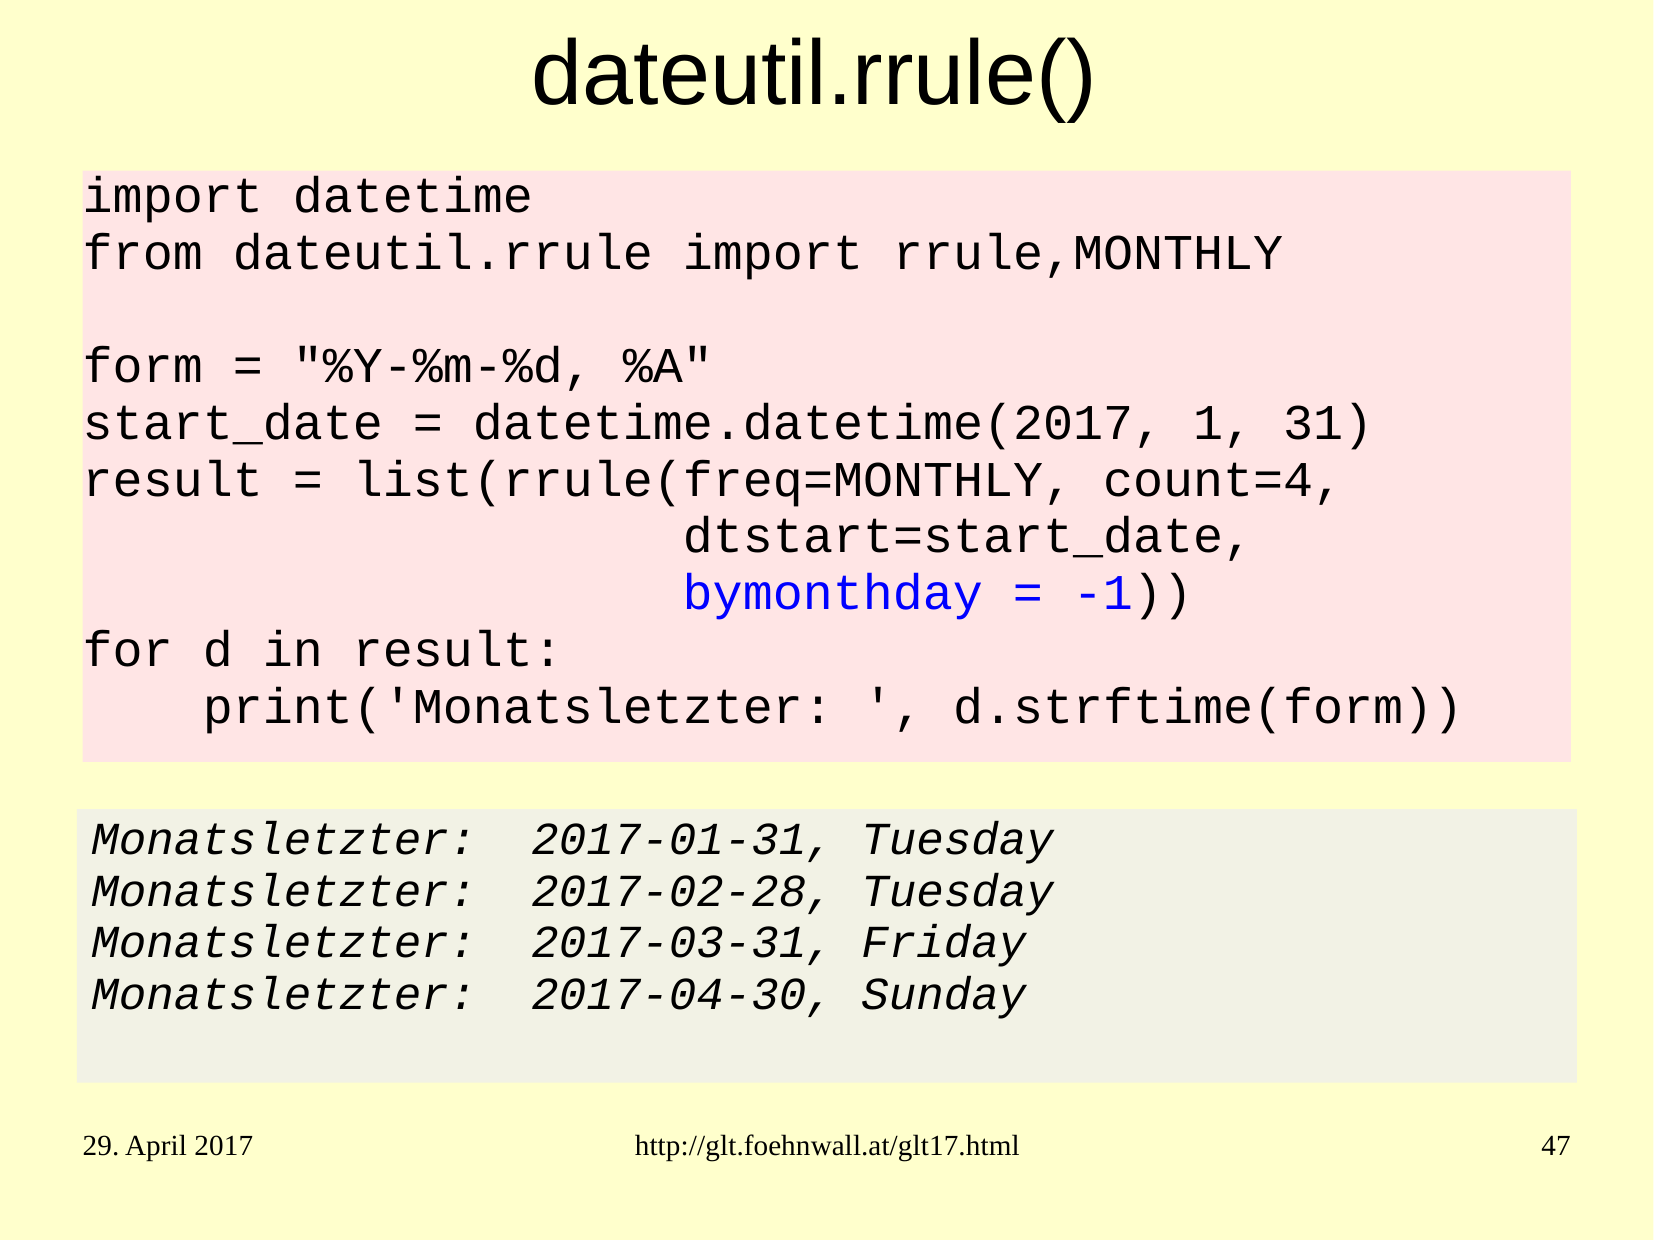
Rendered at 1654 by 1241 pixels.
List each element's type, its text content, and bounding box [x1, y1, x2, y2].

list import datetime from dateutil.rrule import rrule,MONTHLY form = "%Y-%m-%d, %A" start_date = datetime.datetime(2017, 1, 31) result = list(rrule(freq=MONTHLY, count=4, dtstart=start_date, bymonthday = -1)) for d in result: print('Monatsletzter: ', d.strftime(form)) [82, 170, 1571, 762]
title dateutil.rrule() [88, 21, 1542, 125]
text_box Monatsletzter: 2017-01-31, Tuesday Monatsletzter: 2017-02-28, Tuesday Monatsletzter: 2017-03-31, Friday Monatsletzter: 2017-04-30, Sunday [76, 809, 1577, 1083]
